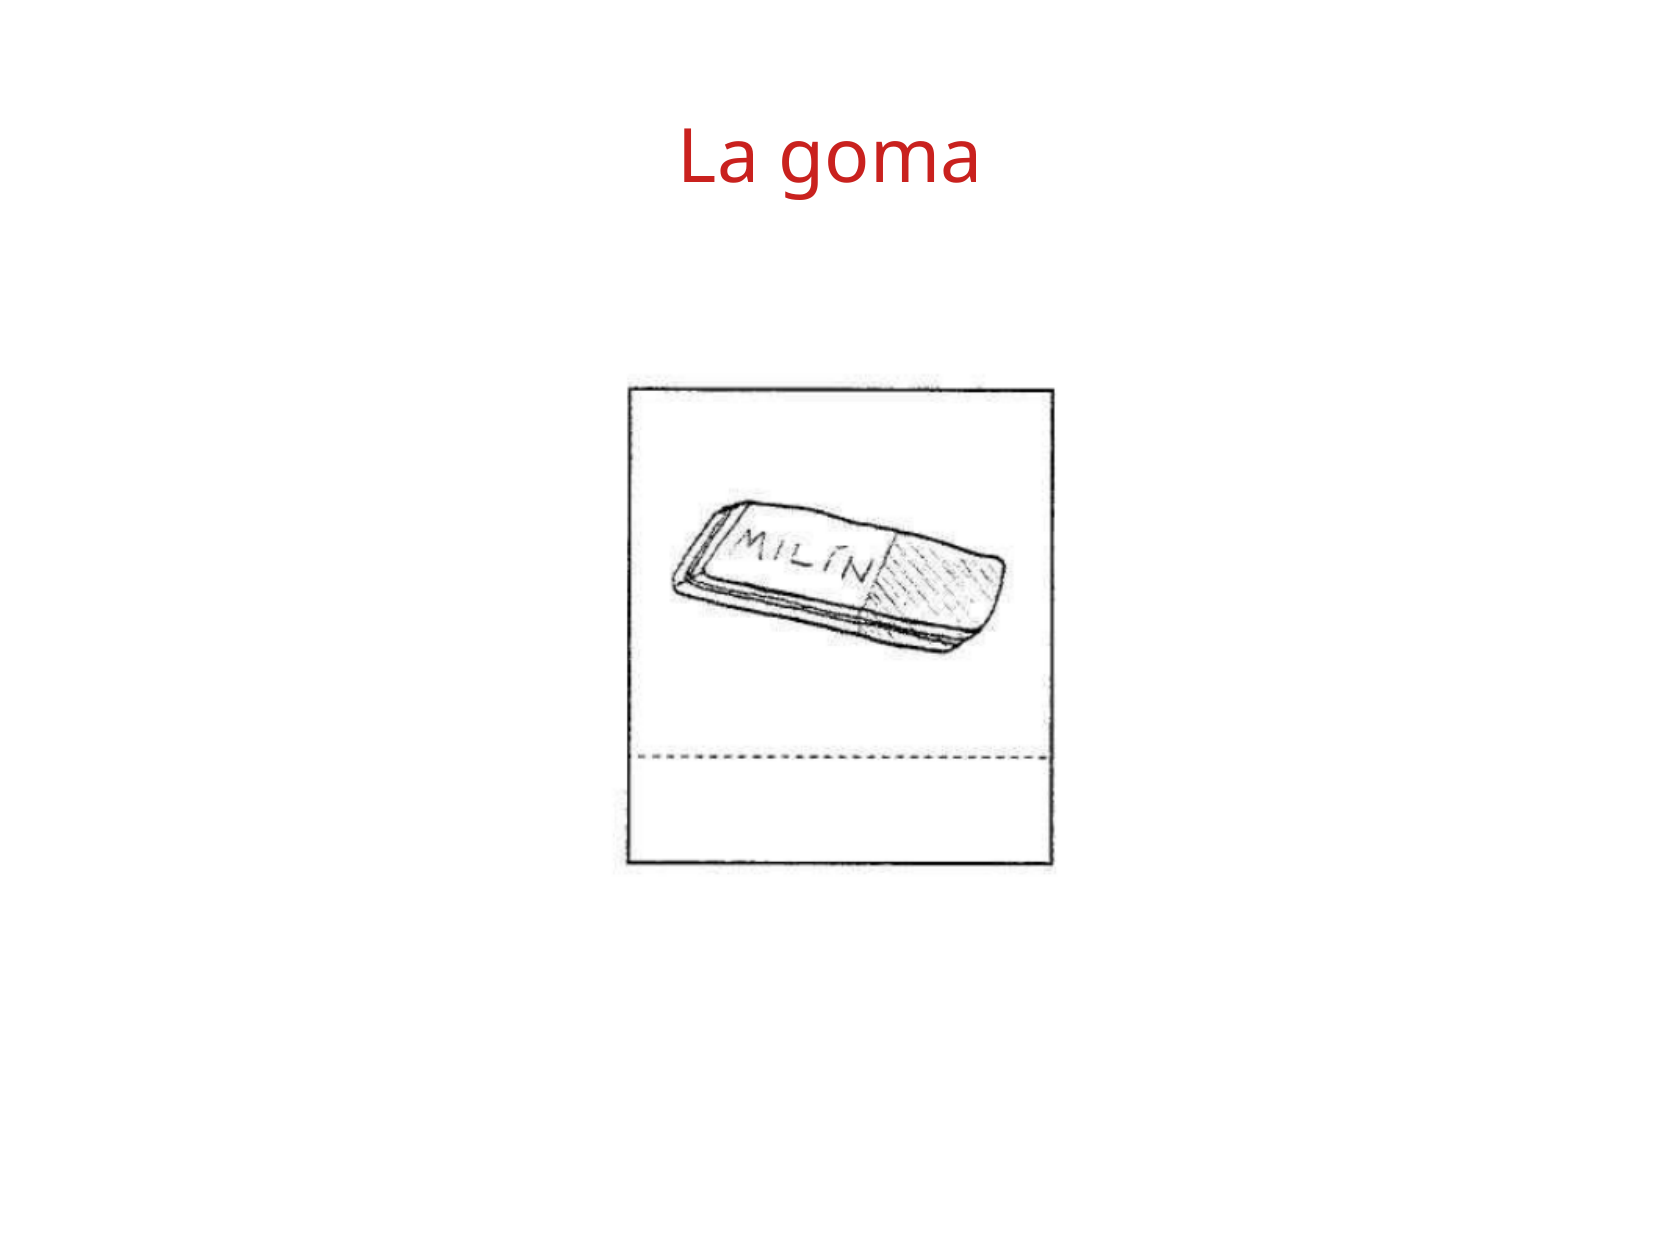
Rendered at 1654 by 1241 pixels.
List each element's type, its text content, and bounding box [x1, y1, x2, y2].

text_box La goma [289, 49, 1371, 257]
picture [604, 366, 1072, 884]
